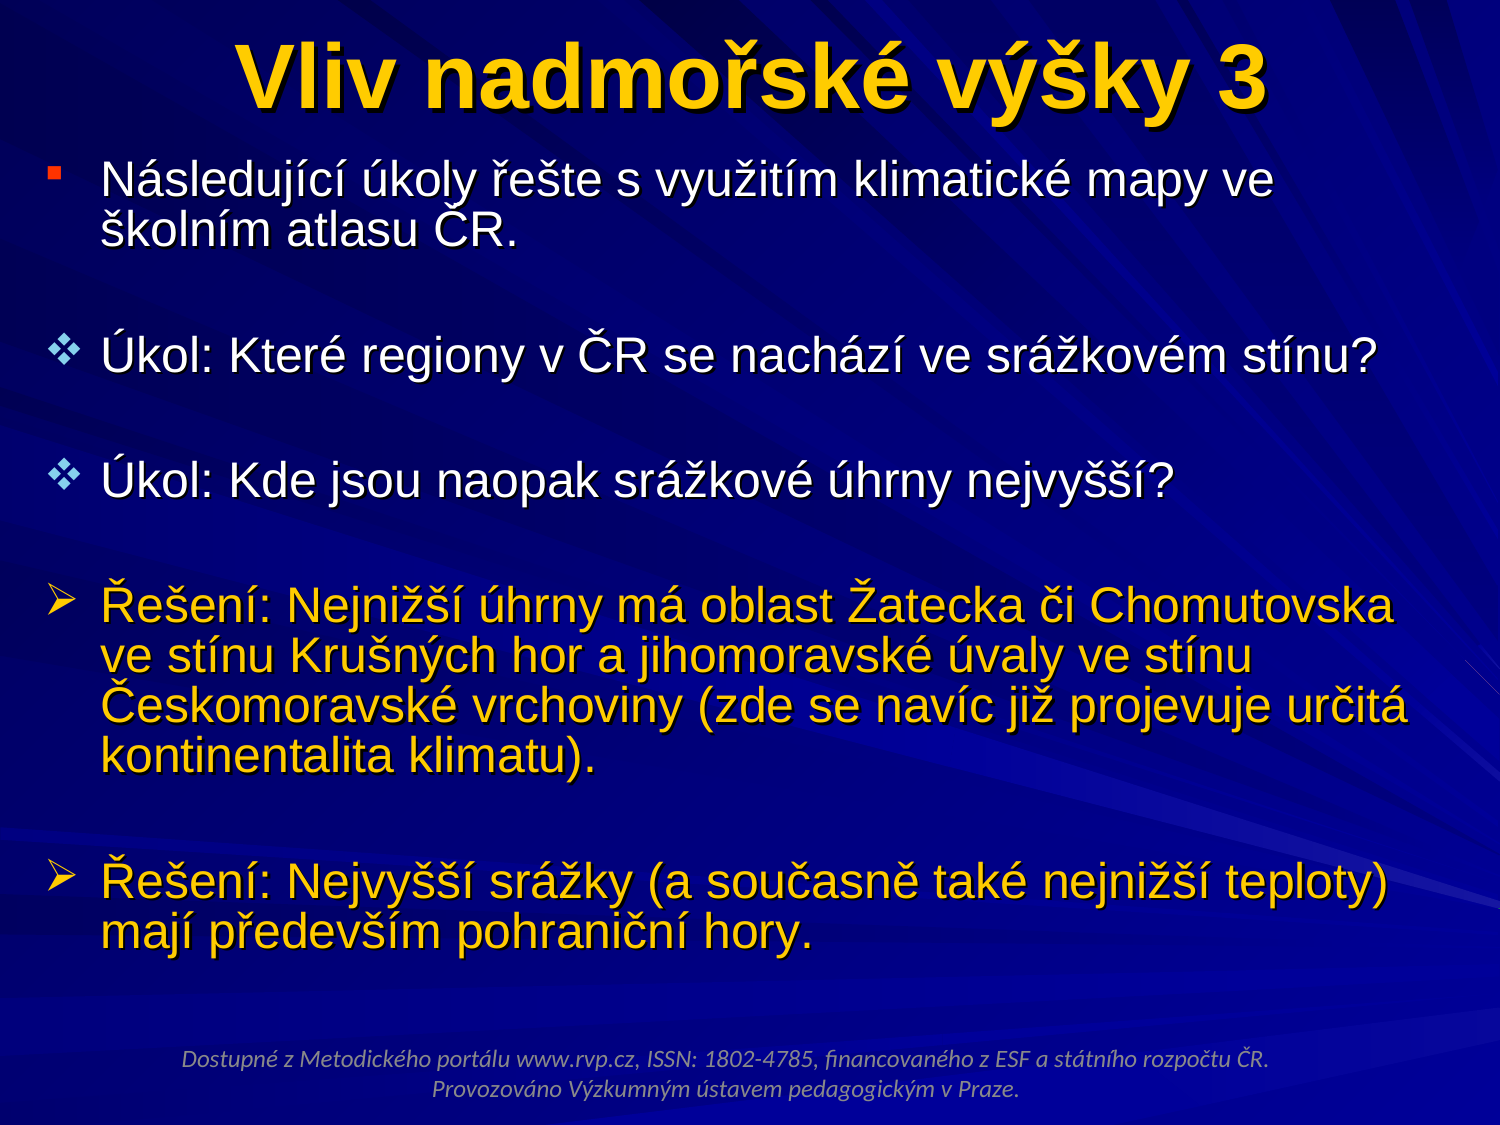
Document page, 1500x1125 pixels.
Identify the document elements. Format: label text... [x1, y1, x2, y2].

title Vliv nadmořské výšky 3 [76, 0, 1427, 148]
text_box Dostupné z Metodického portálu www.rvp.cz, ISSN: 1802-4785, financovaného z ESF a státního rozpočtu ČR. Provozováno Výzkumným ústavem pedagogickým v Praze. [105, 1042, 1348, 1103]
list Následující úkoly řešte s využitím klimatické mapy ve školním atlasu ČR. Úkol: Které regiony v ČR se nachází ve srážkovém stínu? Úkol: Kde jsou naopak srážkové úhrny nejvyšší? Řešení: Nejnižší úhrny má oblast Žatecka či Chomutovska ve stínu Krušných hor a jihomoravské úvaly ve stínu Českomoravské vrchoviny (zde se navíc již projevuje určitá kontinentalita klimatu). Řešení: Nejvyšší srážky (a současně také nejnižší teploty) mají především pohraniční hory. [29, 148, 1453, 1035]
